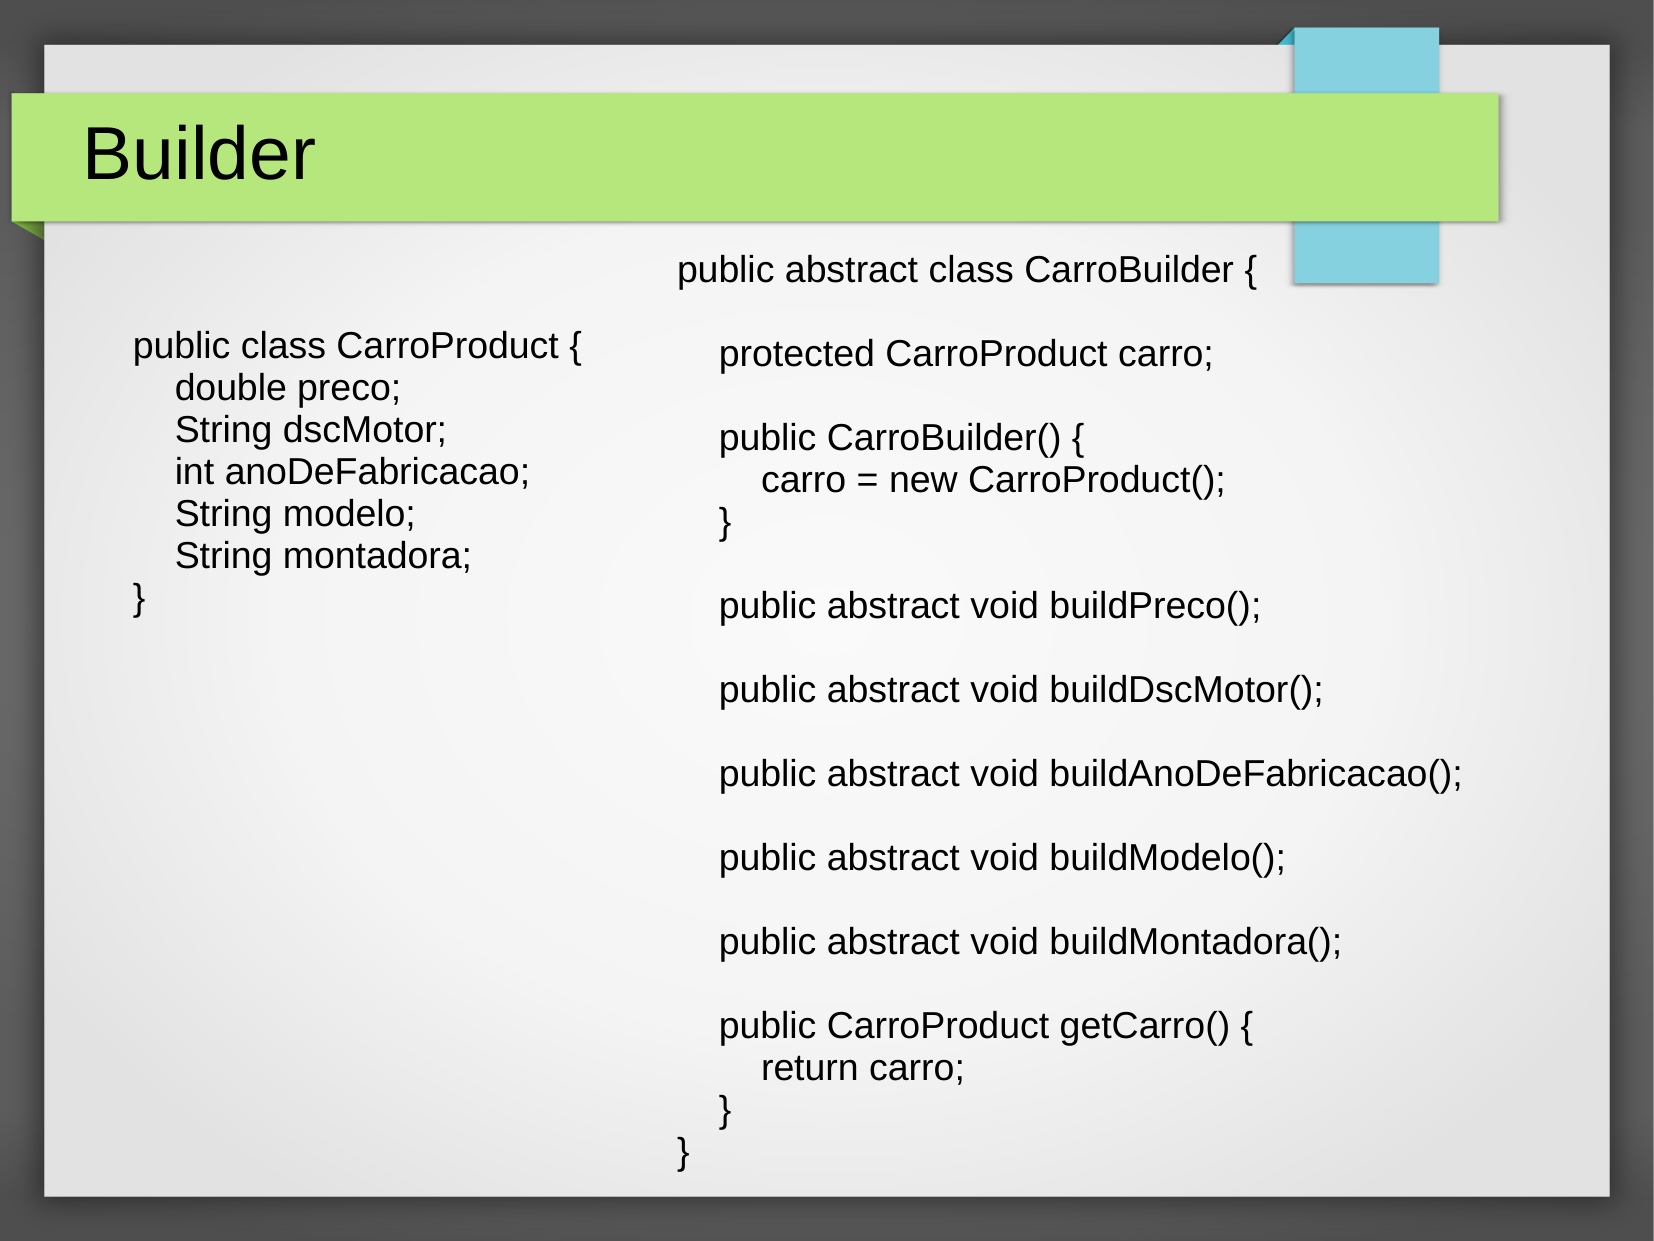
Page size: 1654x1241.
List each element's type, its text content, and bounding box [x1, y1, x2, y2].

text_box public class CarroProduct { double preco; String dscMotor; int anoDeFabricacao; String modelo; String montadora; } [118, 317, 597, 626]
picture [0, 0, 1654, 1241]
title Builder [82, 94, 1264, 213]
text_box public abstract class CarroBuilder { protected CarroProduct carro; public CarroBuilder() { carro = new CarroProduct(); } public abstract void buildPreco(); public abstract void buildDscMotor(); public abstract void buildAnoDeFabricacao(); public abstract void buildModelo(); public abstract void buildMontadora(); public CarroProduct getCarro() { return carro; } } [662, 241, 1479, 1181]
